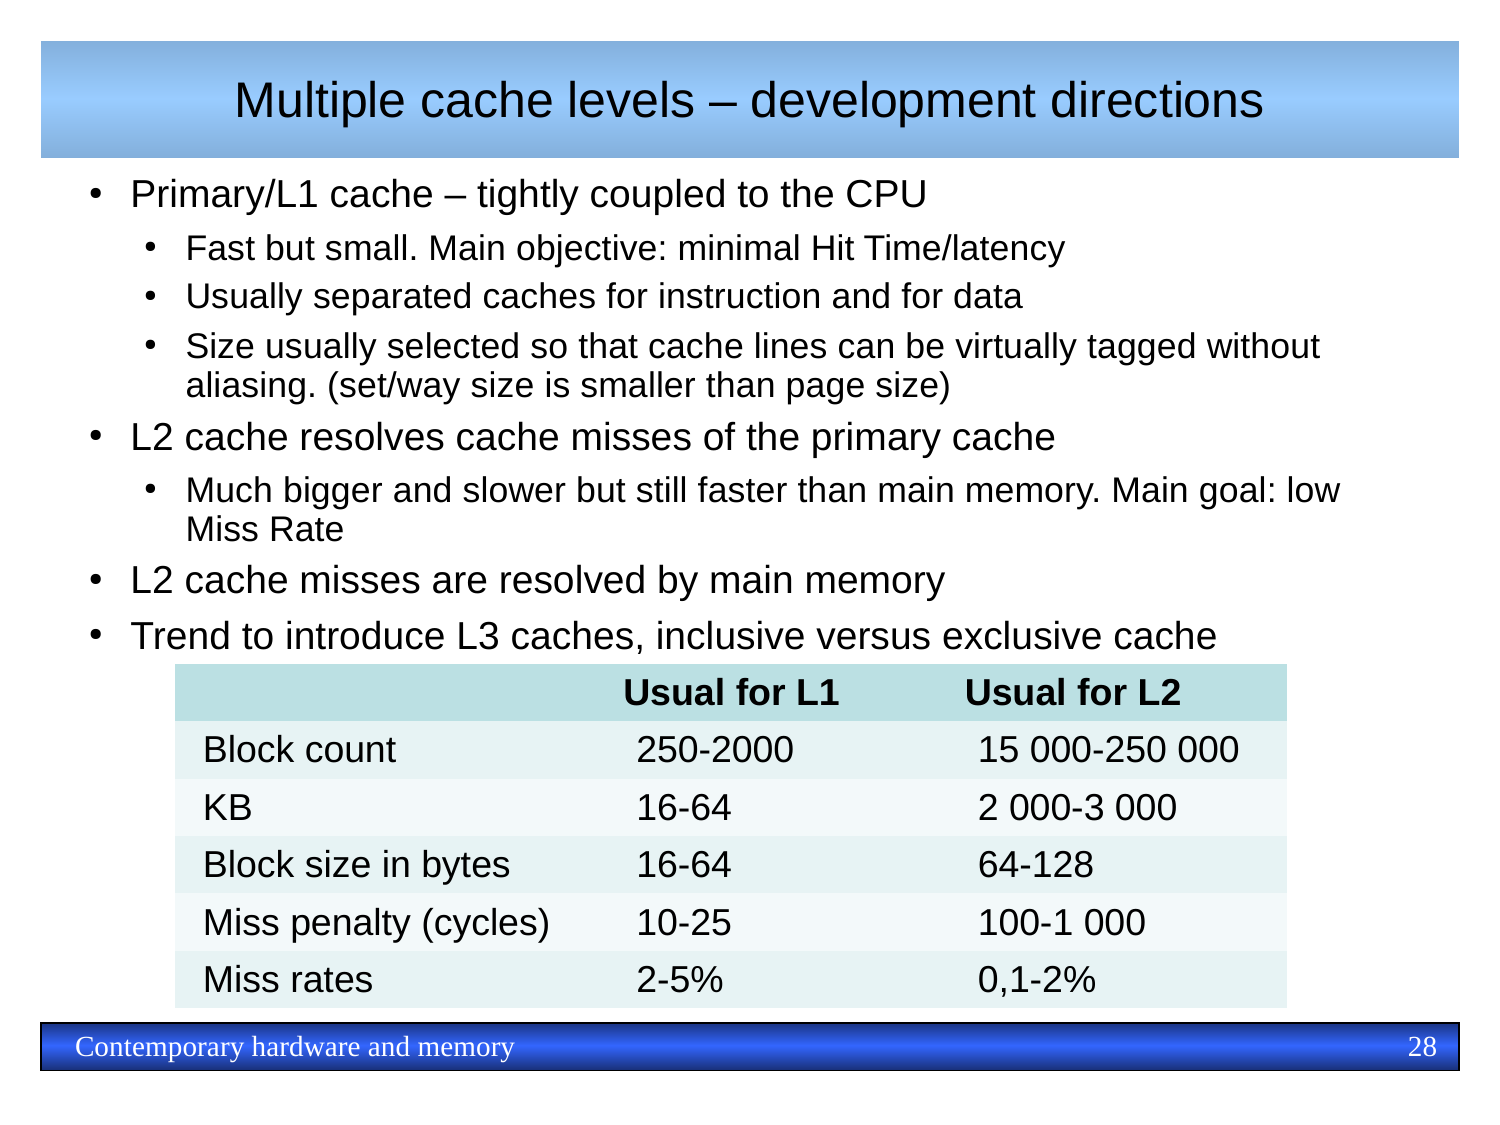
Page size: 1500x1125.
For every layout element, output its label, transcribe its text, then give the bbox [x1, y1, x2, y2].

table_cell 16-64 [609, 779, 950, 836]
table_cell 250-2000 [609, 721, 950, 779]
table_header Usual for L2 [950, 664, 1287, 721]
table_cell 64-128 [950, 836, 1287, 893]
table_cell 15 000-250 000 [950, 721, 1287, 779]
table_cell Block size in bytes [175, 836, 609, 893]
table_cell 2-5% [609, 951, 950, 1008]
table_header Usual for L1 [609, 664, 950, 721]
table_cell Miss penalty (cycles) [175, 893, 609, 951]
table_cell KB [175, 779, 609, 836]
table_cell Miss rates [175, 951, 609, 1008]
table_cell Block count [175, 721, 609, 779]
table_cell 2 000-3 000 [950, 779, 1287, 836]
table_header [175, 664, 609, 721]
table_cell 0,1-2% [950, 951, 1287, 1008]
table_cell 16-64 [609, 836, 950, 893]
table_cell 100-1 000 [950, 893, 1287, 951]
table_cell 10-25 [609, 893, 950, 951]
list Primary/L1 cache – tightly coupled to the CPU Fast but small. Main objective: minimal Hit Time/latency Usually separated caches for instruction and for data Size usually selected so that cache lines can be virtually tagged without aliasing. (set/way size is smaller than page size) L2 cache resolves cache misses of the primary cache Much bigger and slower but still faster than main memory. Main goal: low Miss Rate L2 cache misses are resolved by main memory Trend to introduce L3 caches, inclusive versus exclusive cache [75, 172, 1426, 663]
title Multiple cache levels – development directions [41, 41, 1459, 158]
